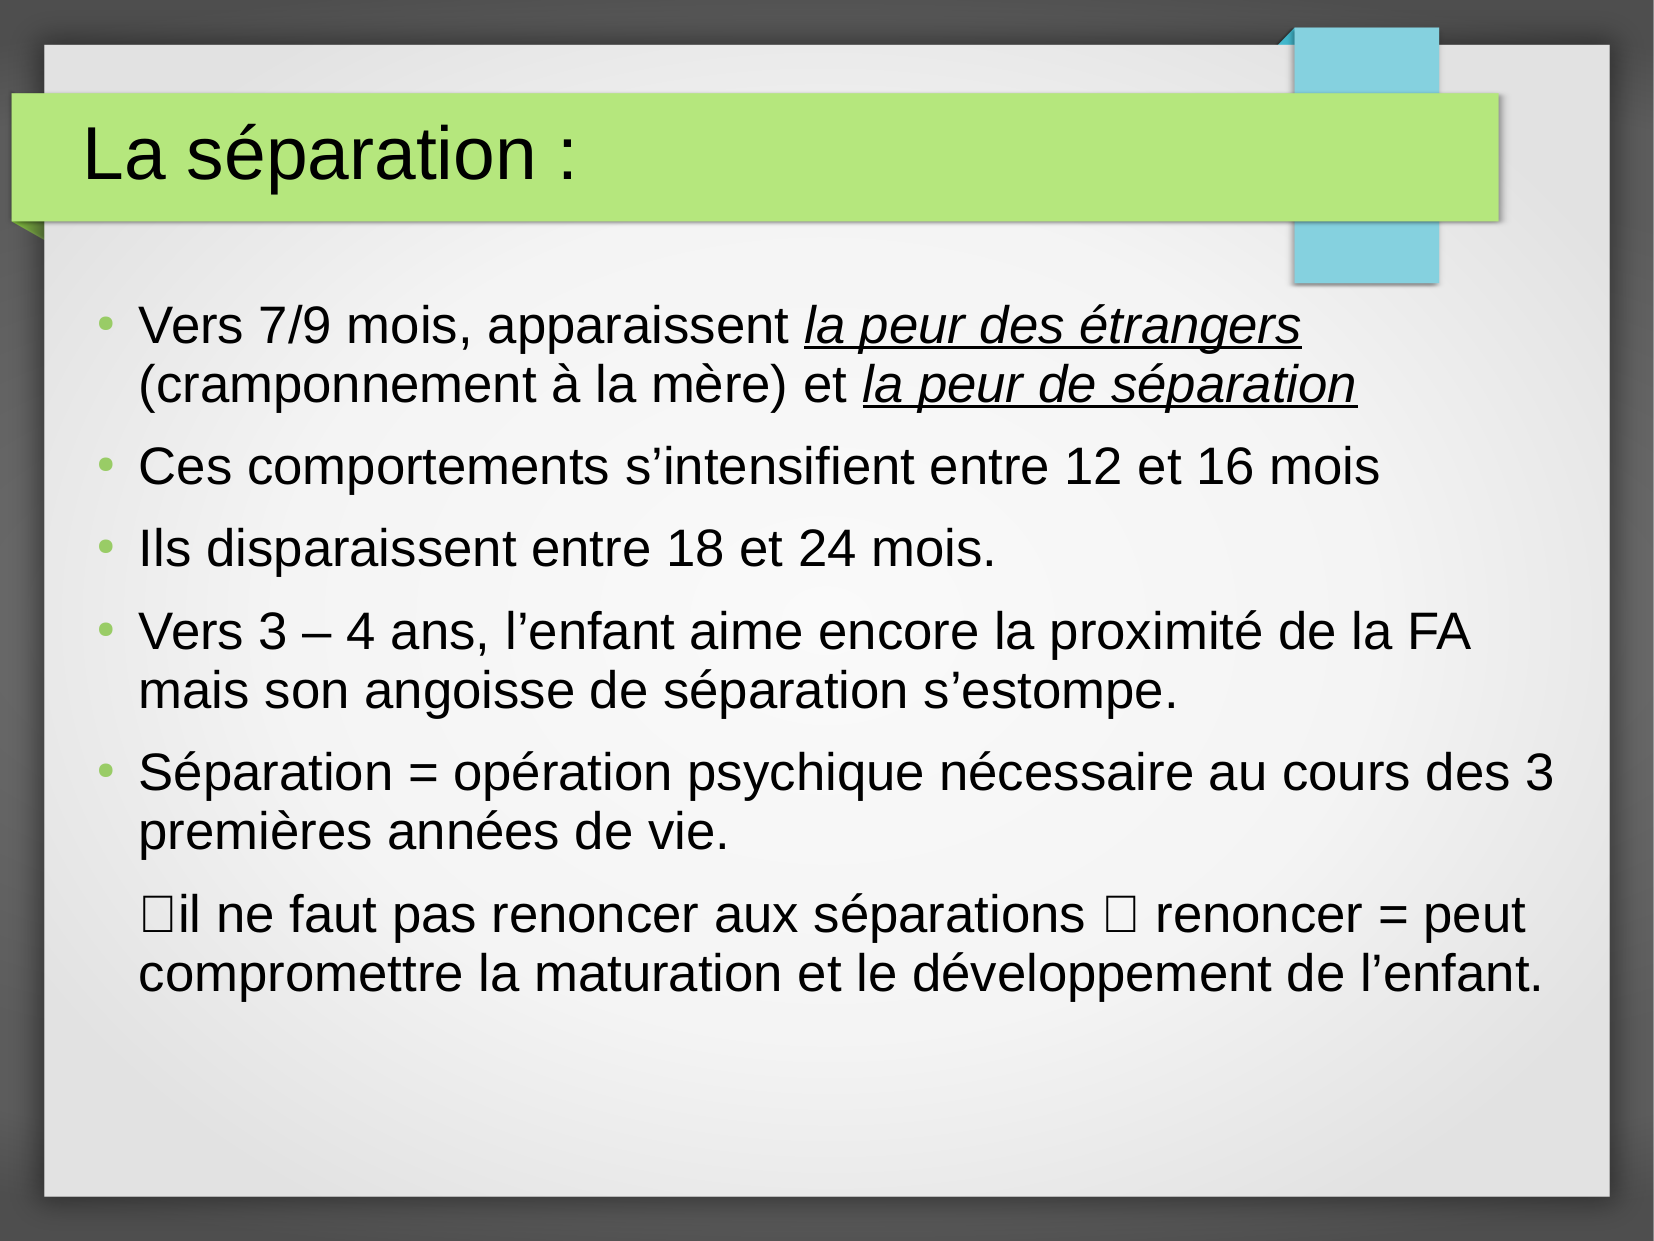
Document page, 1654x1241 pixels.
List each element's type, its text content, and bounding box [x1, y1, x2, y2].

list Vers 7/9 mois, apparaissent la peur des étrangers (cramponnement à la mère) et la peur de séparation Ces comportements s’intensifient entre 12 et 16 mois Ils disparaissent entre 18 et 24 mois. Vers 3 – 4 ans, l’enfant aime encore la proximité de la FA mais son angoisse de séparation s’estompe. Séparation = opération psychique nécessaire au cours des 3 premières années de vie. il ne faut pas renoncer aux séparations  renoncer = peut compromettre la maturation et le développement de l’enfant. [82, 295, 1571, 1015]
picture [0, 0, 1654, 1241]
title La séparation : [82, 94, 1264, 213]
